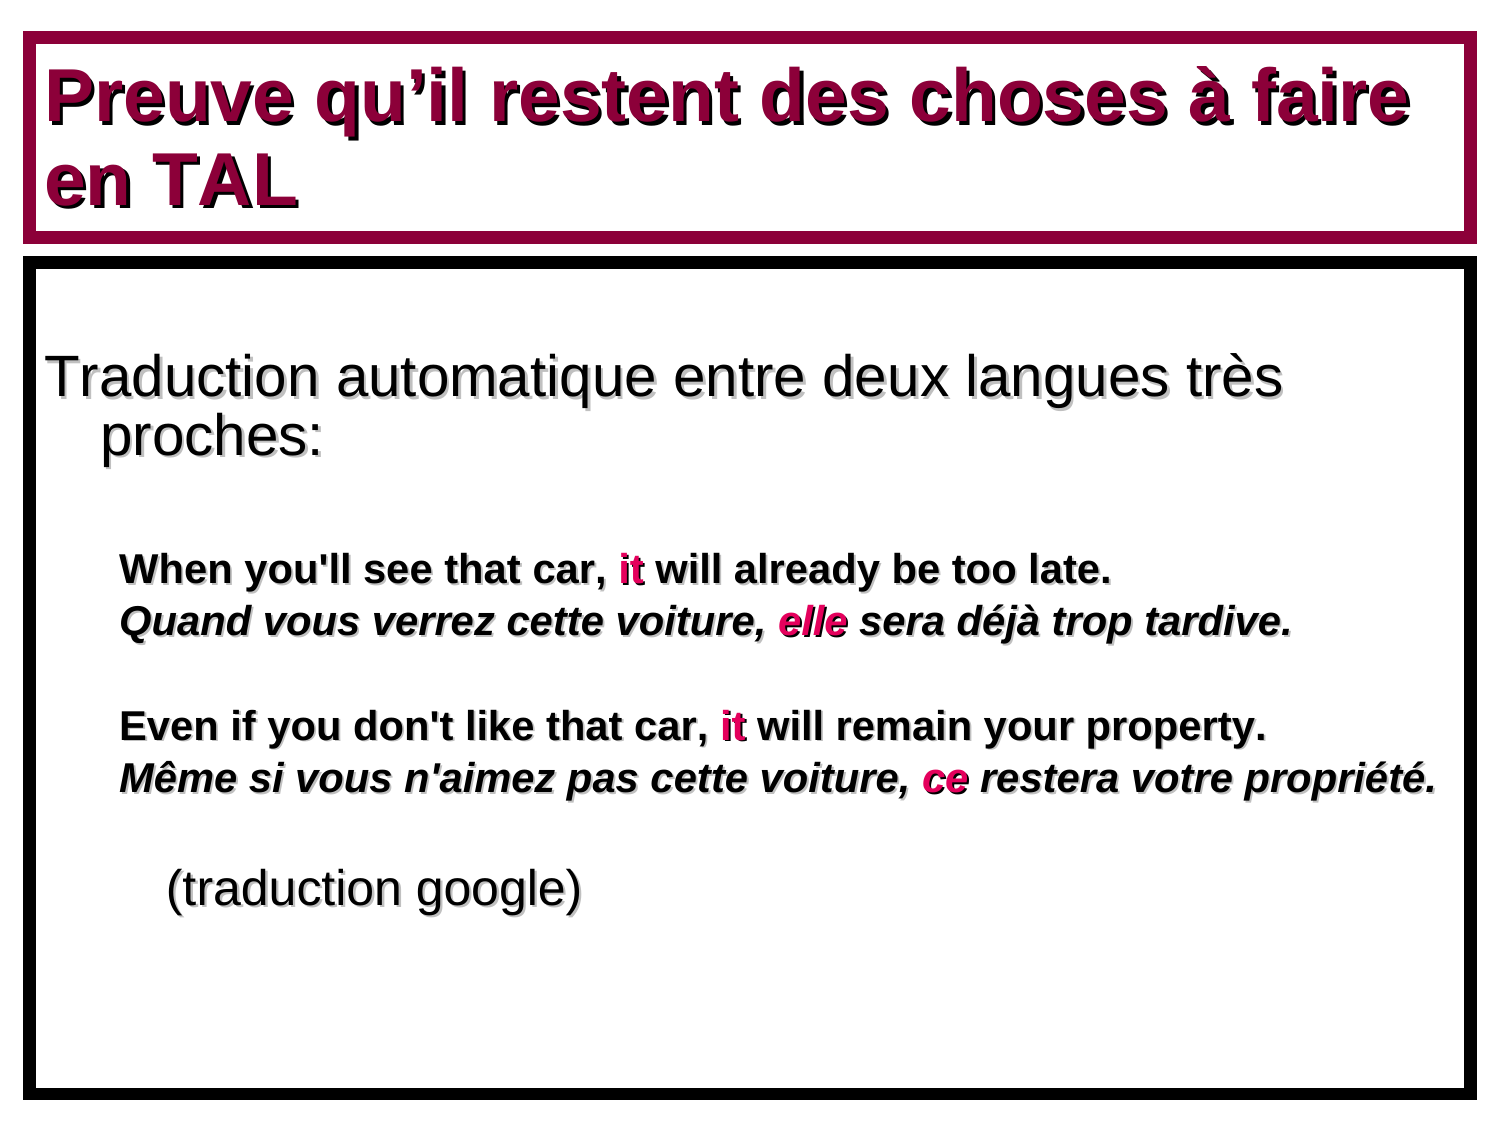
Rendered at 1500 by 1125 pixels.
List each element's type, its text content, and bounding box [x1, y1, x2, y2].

title Preuve qu’il restent des choses à faire en TAL [29, 37, 1471, 238]
list Traduction automatique entre deux langues très proches: When you'll see that car, it will already be too late. Quand vous verrez cette voiture, elle sera déjà trop tardive. Even if you don't like that car, it will remain your property. Même si vous n'aimez pas cette voiture, ce restera votre propriété. (traduction google) [29, 262, 1471, 1095]
